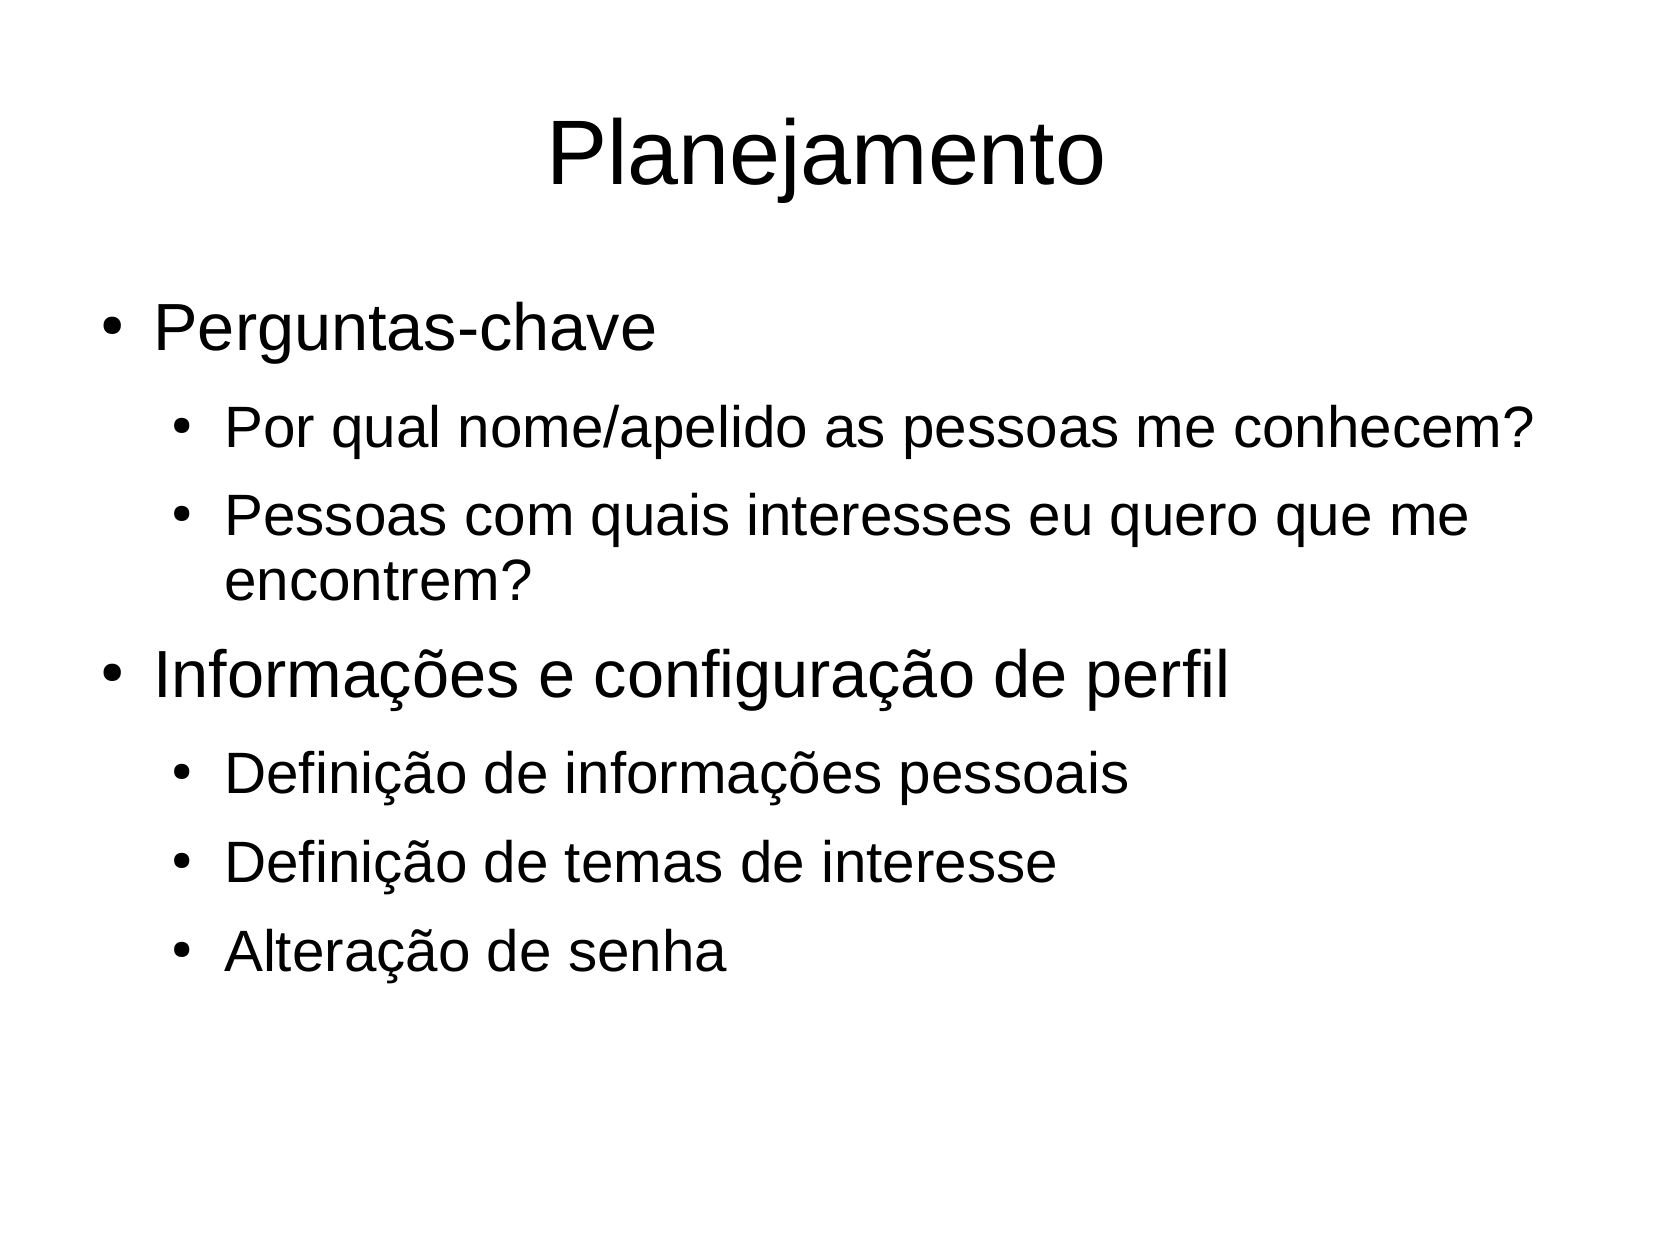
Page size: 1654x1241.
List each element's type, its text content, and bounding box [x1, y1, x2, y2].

title Planejamento [82, 49, 1571, 257]
list Perguntas-chave Por qual nome/apelido as pessoas me conhecem? Pessoas com quais interesses eu quero que me encontrem? Informações e configuração de perfil Definição de informações pessoais Definição de temas de interesse Alteração de senha [82, 290, 1571, 1109]
